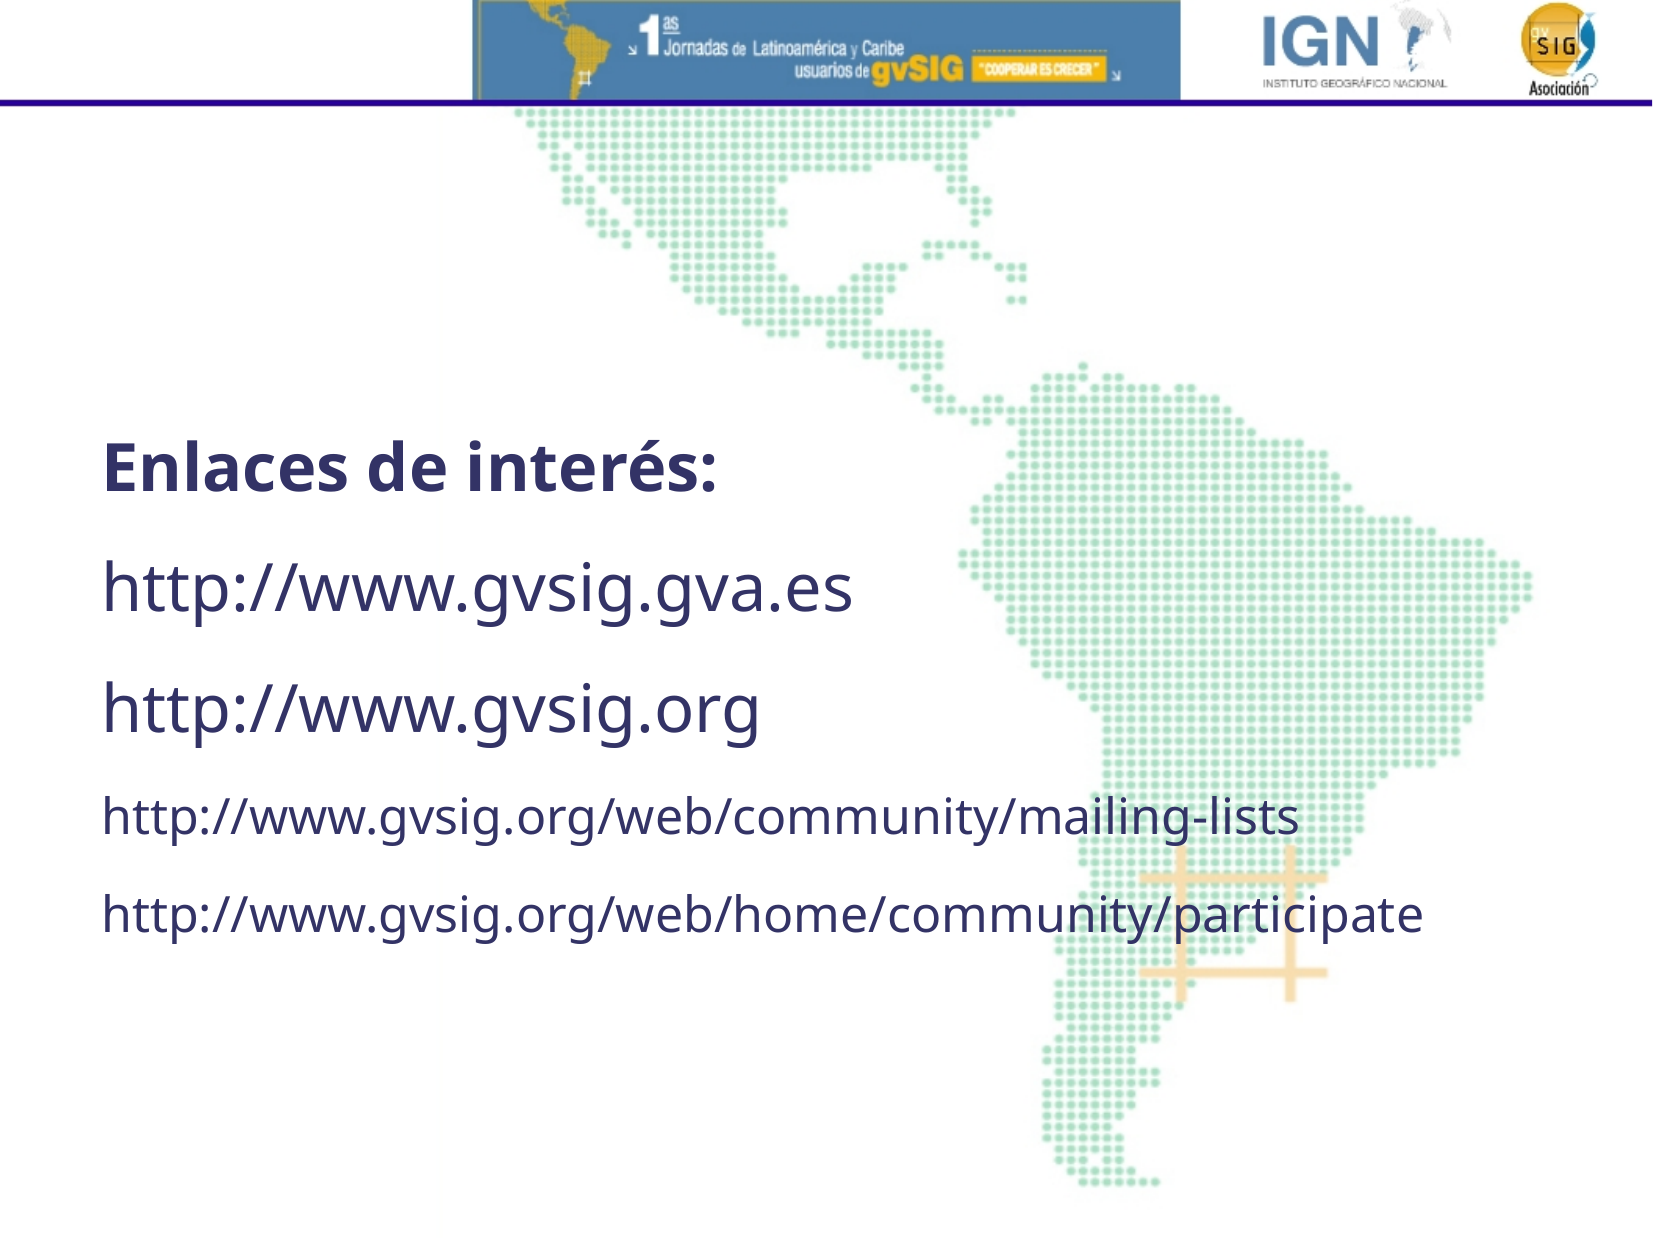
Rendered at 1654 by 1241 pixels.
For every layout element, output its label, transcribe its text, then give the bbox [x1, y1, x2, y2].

picture [0, 0, 1653, 1238]
list Enlaces de interés: http://www.gvsig.gva.es http://www.gvsig.org http://www.gvsig.org/web/community/mailing-lists http://www.gvsig.org/web/home/community/participate [83, 420, 1572, 1152]
